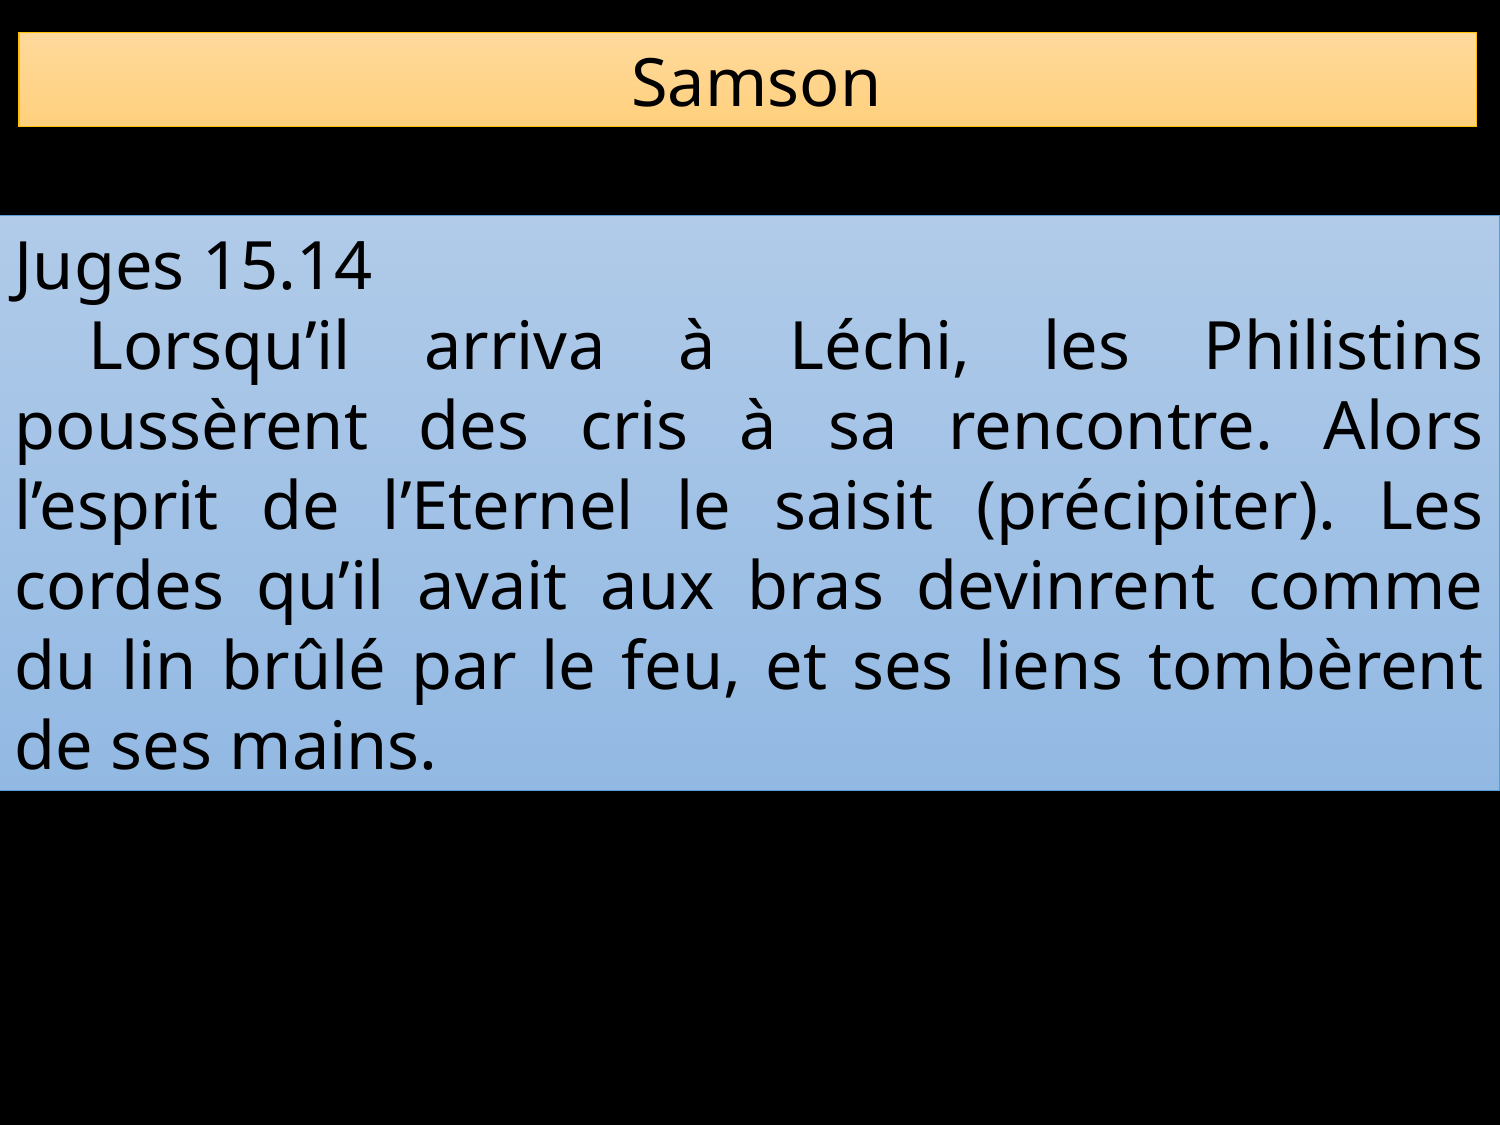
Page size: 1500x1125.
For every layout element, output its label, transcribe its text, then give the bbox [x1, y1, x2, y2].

text_box Juges 15.14 Lorsqu’il arriva à Léchi, les Philistins poussèrent des cris à sa rencontre. Alors l’esprit de l’Eternel le saisit (précipiter). Les cordes qu’il avait aux bras devinrent comme du lin brûlé par le feu, et ses liens tombèrent de ses mains. [0, 215, 1500, 791]
text_box Samson [19, 32, 1477, 127]
